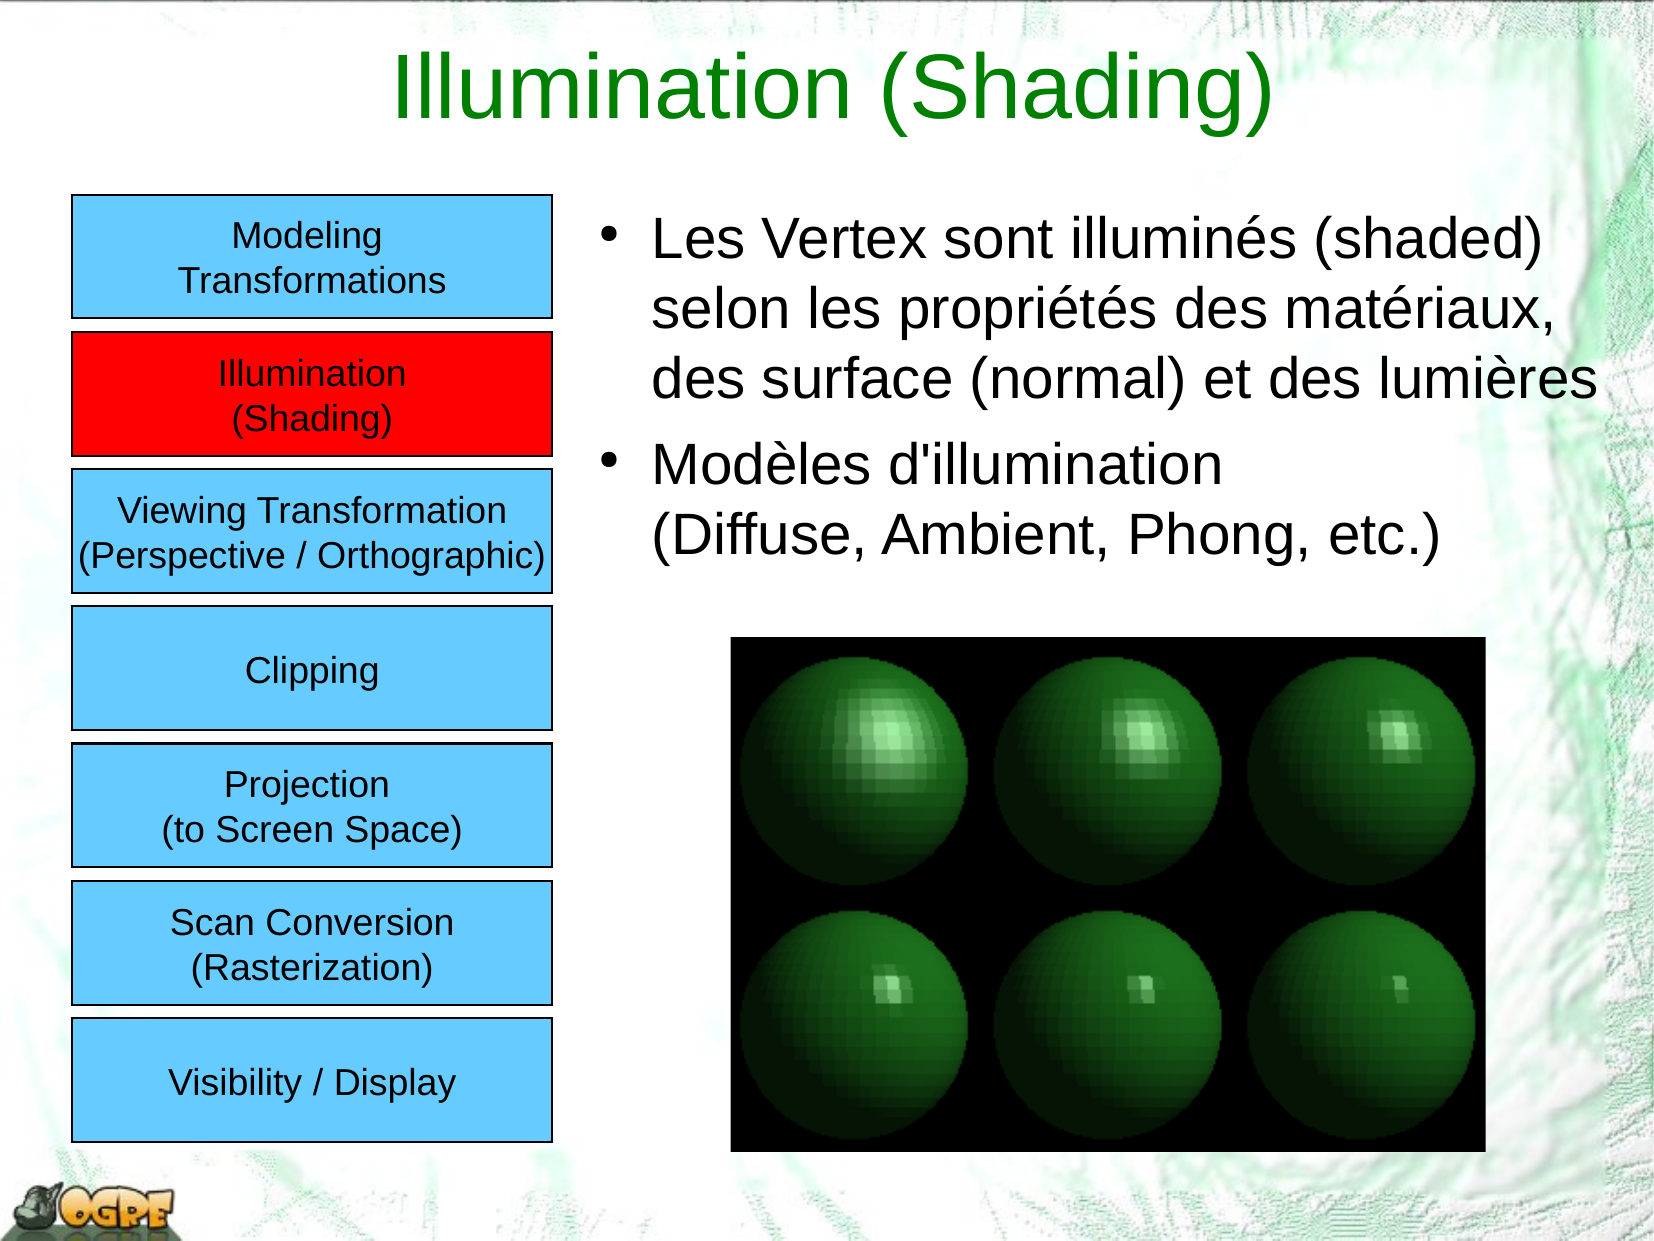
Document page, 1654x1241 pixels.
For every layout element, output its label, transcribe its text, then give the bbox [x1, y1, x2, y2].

text_box Projection (to Screen Space) [72, 743, 553, 868]
text_box Scan Conversion (Rasterization) [72, 880, 553, 1005]
text_box Visibility / Display [72, 1018, 553, 1143]
text_box Viewing Transformation (Perspective / Orthographic) [72, 469, 553, 593]
title Illumination (Shading) [68, 0, 1625, 165]
text_box Clipping [72, 606, 553, 731]
text_box Modeling Transformations [72, 194, 553, 319]
list Les Vertex sont illuminés (shaded) selon les propriétés des matériaux, des surface (normal) et des lumières Modèles d'illumination (Diffuse, Ambient, Phong, etc.) [565, 192, 1625, 1143]
text_box Illumination (Shading) [72, 331, 553, 456]
picture [0, 0, 1654, 1241]
